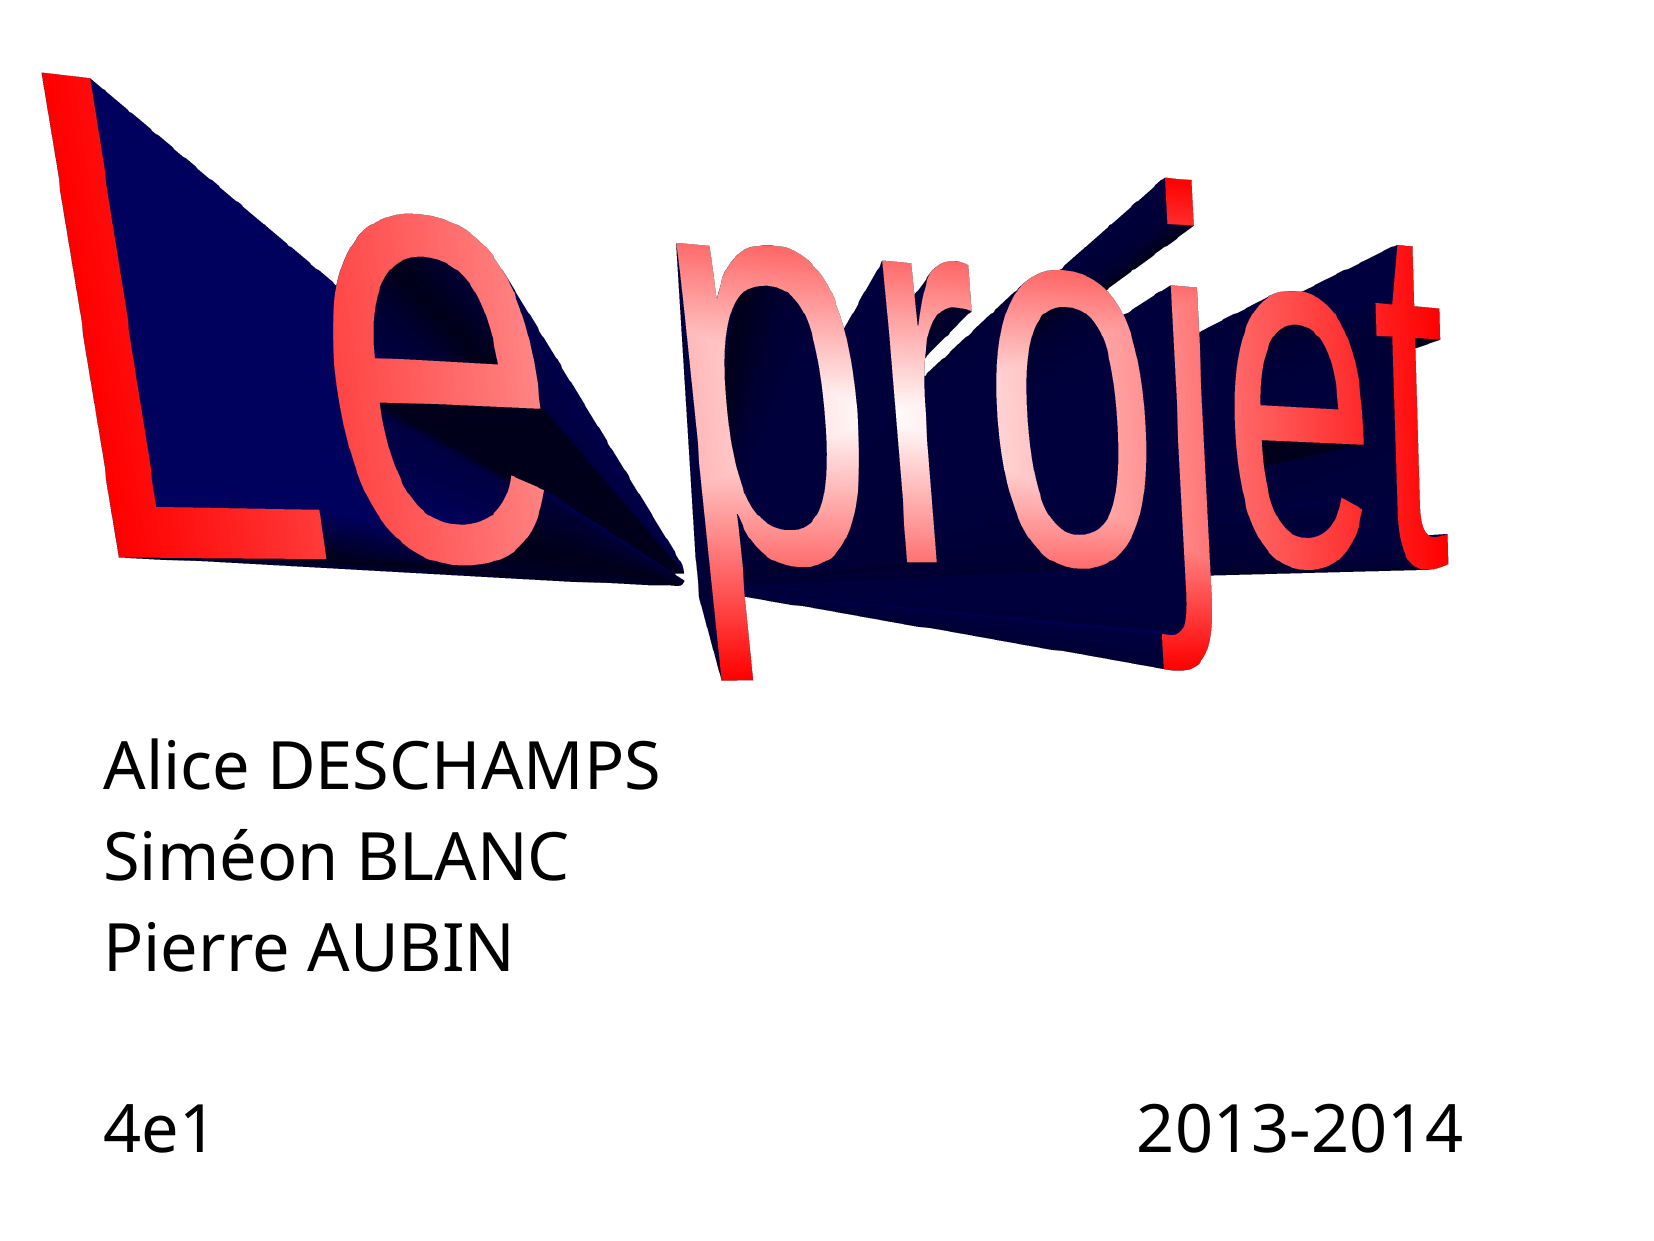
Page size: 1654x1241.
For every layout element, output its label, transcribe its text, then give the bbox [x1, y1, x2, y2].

text_box Alice DESCHAMPS Siméon BLANC Pierre AUBIN 4e1 2013-2014 [88, 620, 1536, 1241]
